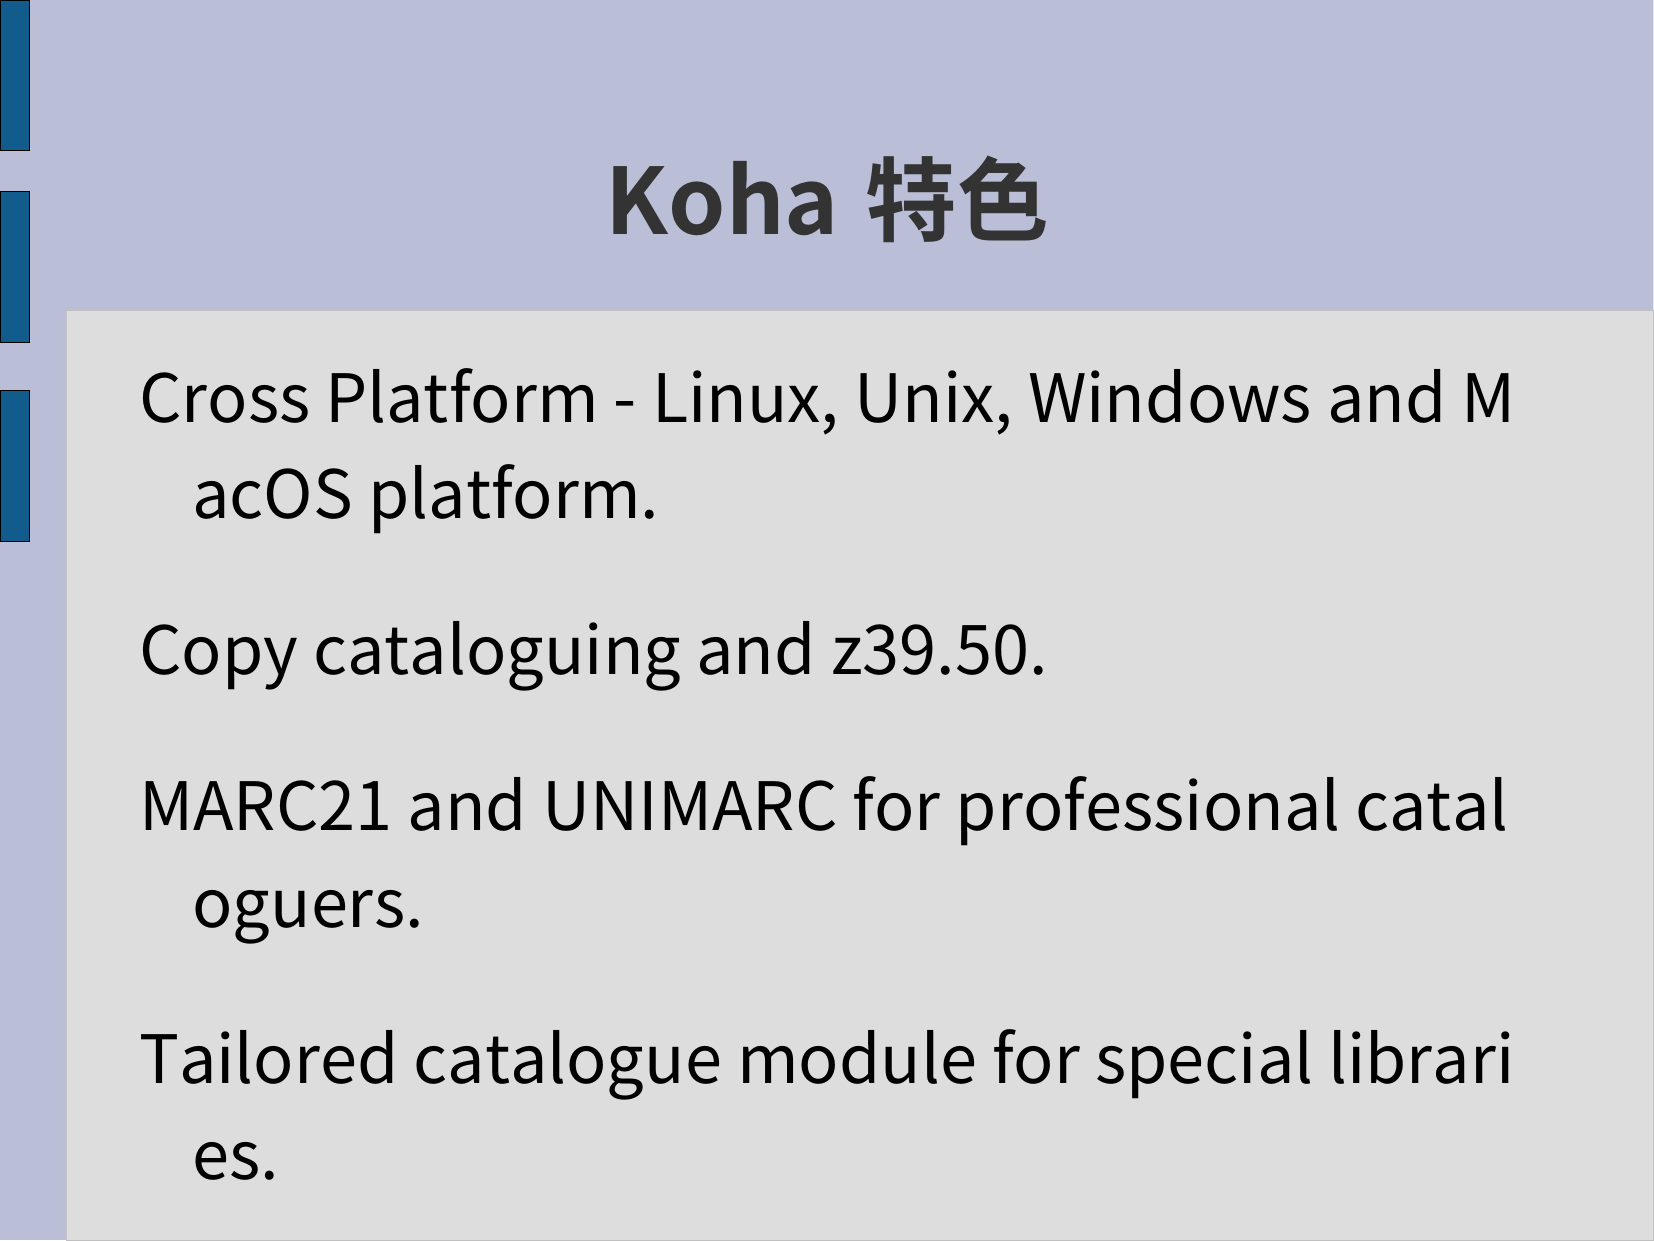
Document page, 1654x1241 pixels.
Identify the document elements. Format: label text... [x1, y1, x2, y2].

list Cross Platform - Linux, Unix, Windows and MacOS platform. Copy cataloguing and z39.50. MARC21 and UNIMARC for professional cataloguers. Tailored catalogue module for special libraries. Use as a document manager or digital library. [121, 344, 1534, 1182]
title Koha特色 [121, 91, 1534, 299]
